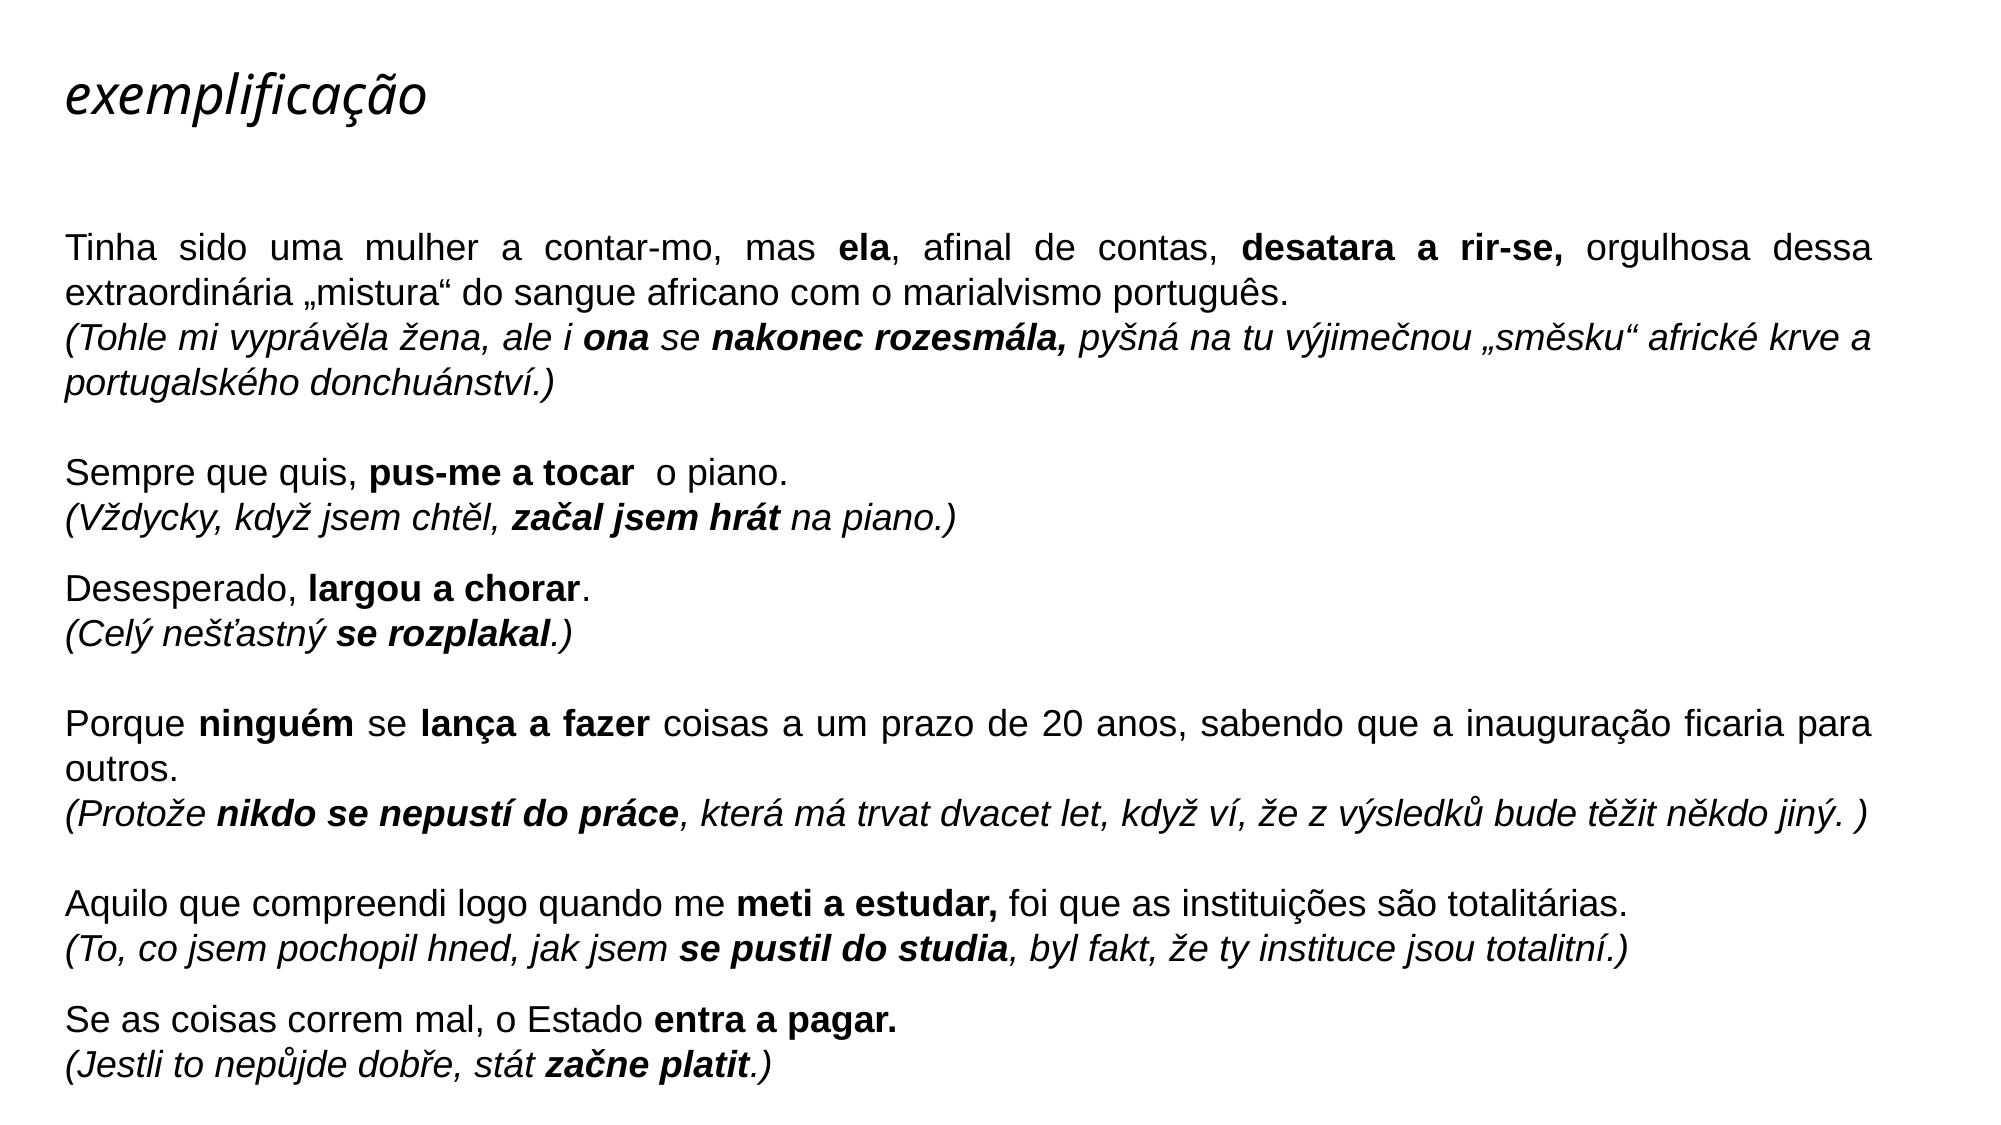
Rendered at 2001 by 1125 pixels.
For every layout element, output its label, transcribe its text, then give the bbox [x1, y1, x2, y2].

list Tinha sido uma mulher a contar-mo, mas ela, afinal de contas, desatara a rir-se, orgulhosa dessa extraordinária „mistura“ do sangue africano com o marialvismo português. (Tohle mi vyprávěla žena, ale i ona se nakonec rozesmála, pyšná na tu výjimečnou „směsku“ africké krve a portugalského donchuánství.) Sempre que quis, pus-me a tocar o piano. (Vždycky, když jsem chtěl, začal jsem hrát na piano.) Desesperado, largou a chorar. (Celý nešťastný se rozplakal.) Porque ninguém se lança a fazer coisas a um prazo de 20 anos, sabendo que a inauguração ficaria para outros. (Protože nikdo se nepustí do práce, která má trvat dvacet let, když ví, že z výsledků bude těžit někdo jiný. ) Aquilo que compreendi logo quando me meti a estudar, foi que as instituições são totalitárias. (To, co jsem pochopil hned, jak jsem se pustil do studia, byl fakt, že ty instituce jsou totalitní.) Se as coisas correm mal, o Estado entra a pagar. (Jestli to nepůjde dobře, stát začne platit.) [49, 211, 1936, 1098]
title exemplificação [49, 59, 1863, 135]
